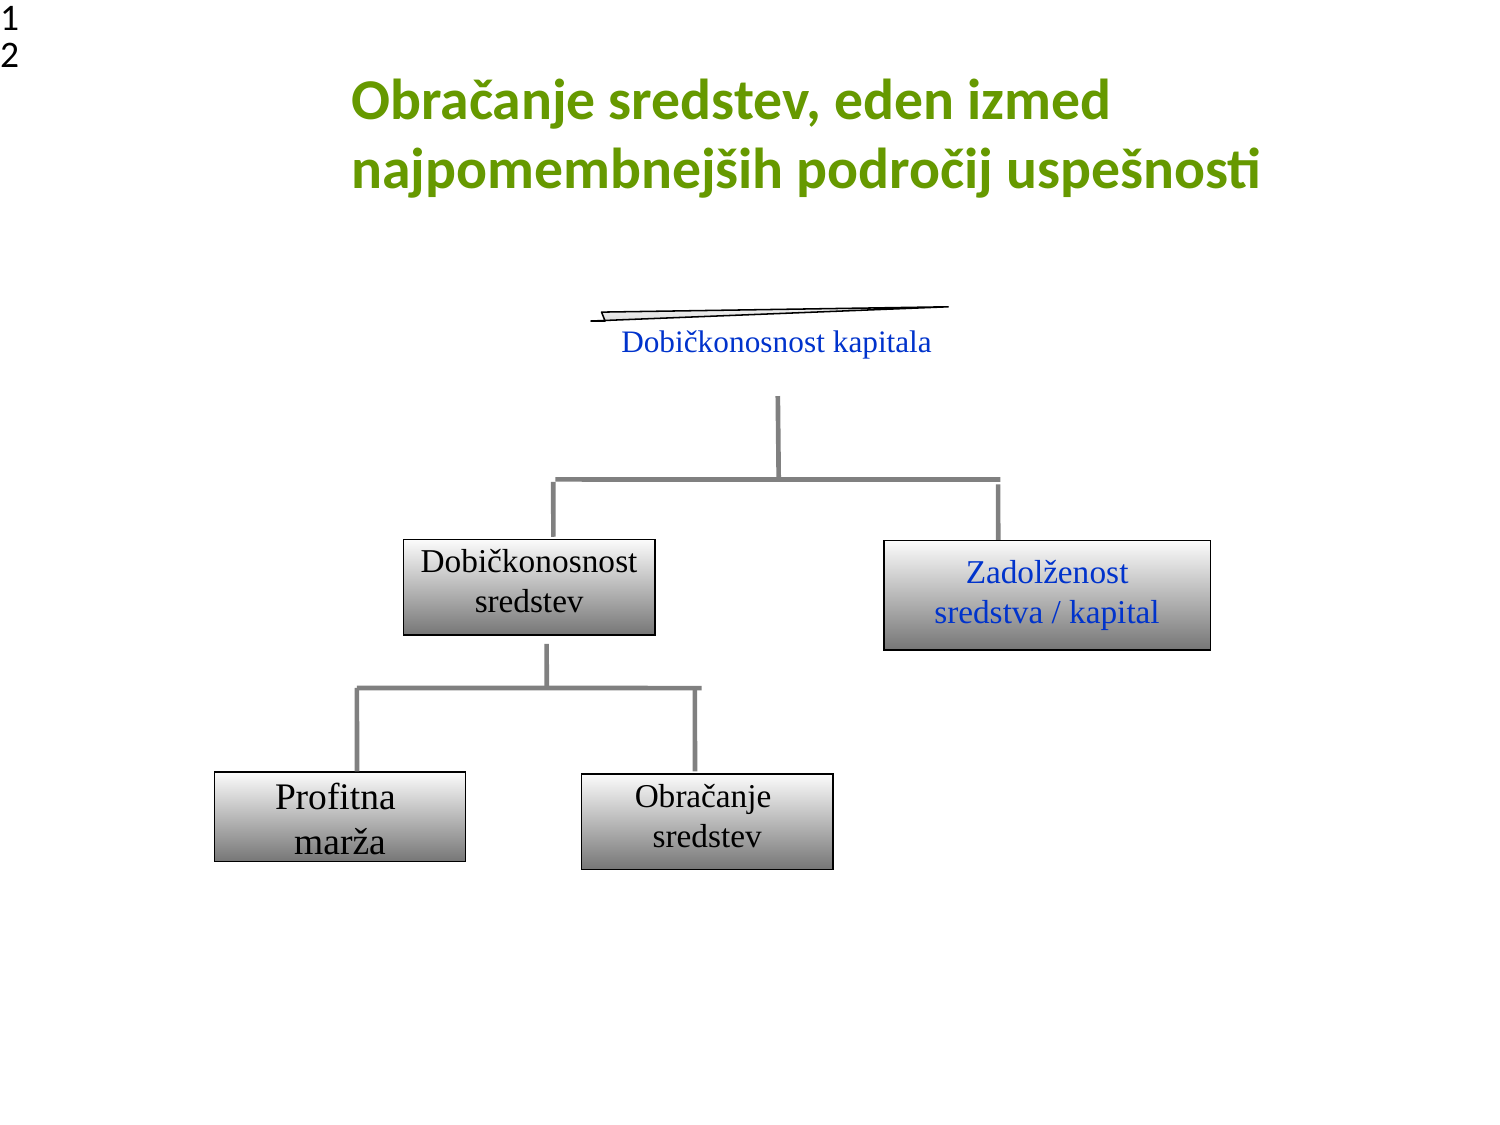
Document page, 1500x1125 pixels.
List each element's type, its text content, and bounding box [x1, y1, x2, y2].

text_box Obračanje sredstev [581, 774, 833, 870]
text_box Dobičkonosnost kapitala [590, 306, 949, 322]
text_box Profitna marža [214, 771, 466, 862]
title Obračanje sredstev, eden izmed najpomembnejših področij uspešnosti [336, 54, 1500, 209]
text_box Dobičkonosnost sredstev [403, 539, 656, 635]
text_box Zadolženost sredstva / kapital [883, 540, 1211, 650]
